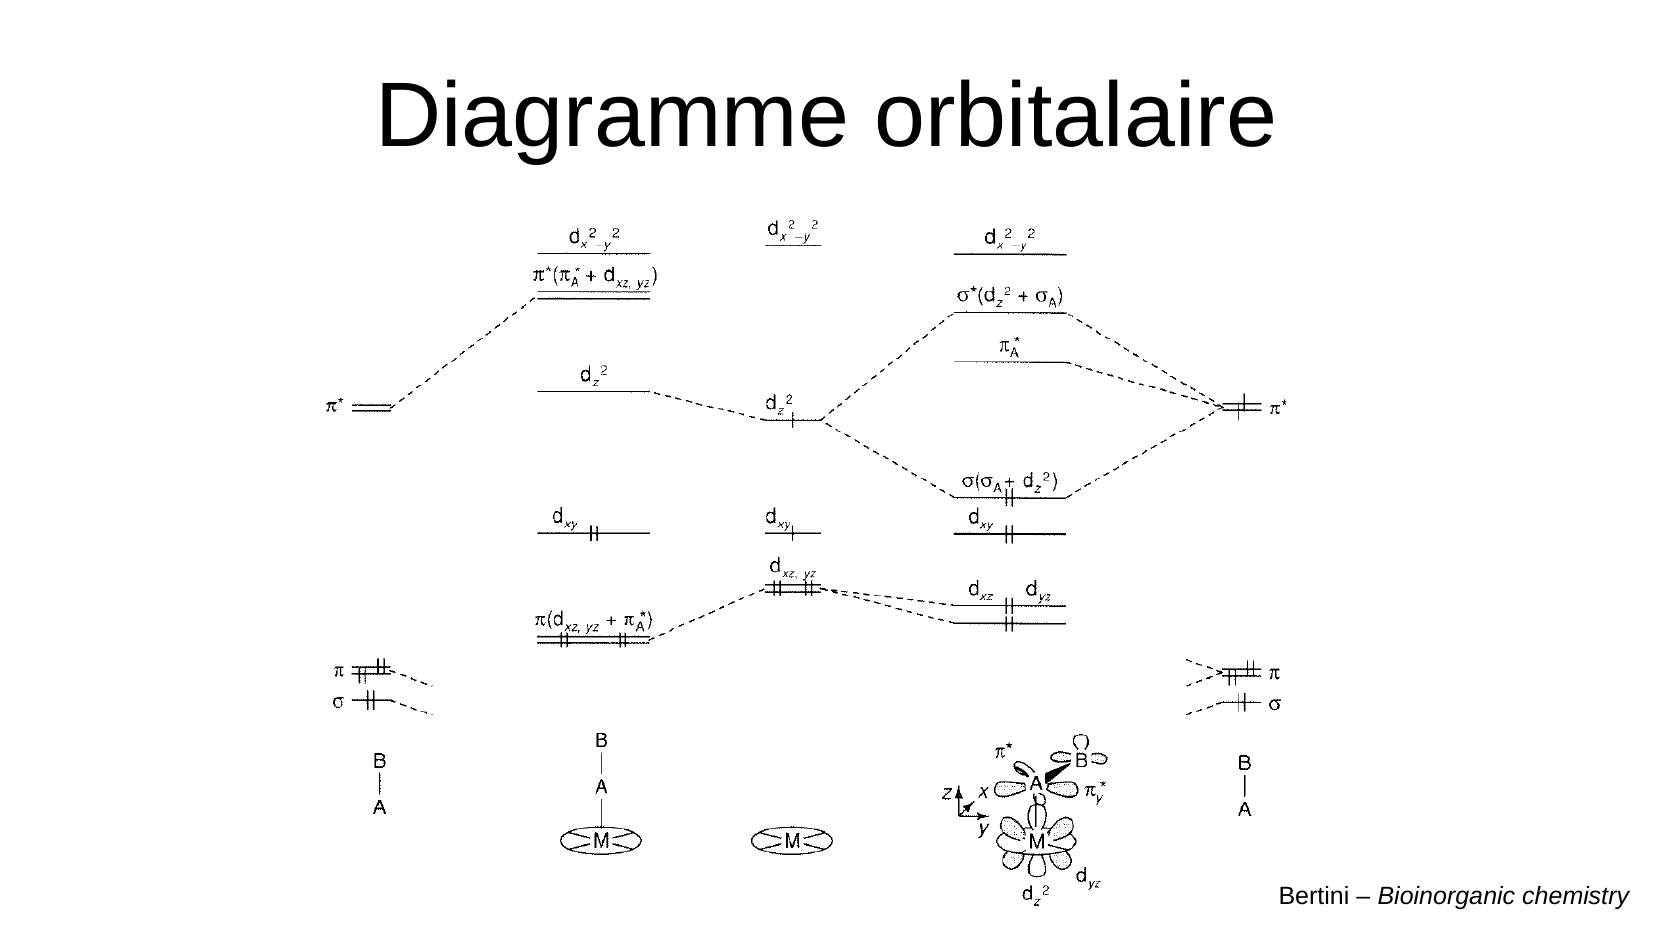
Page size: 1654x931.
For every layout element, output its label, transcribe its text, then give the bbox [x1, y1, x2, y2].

text_box Bertini – Bioinorganic chemistry [1263, 874, 1654, 917]
picture [271, 175, 1356, 922]
title Diagramme orbitalaire [82, 37, 1571, 193]
